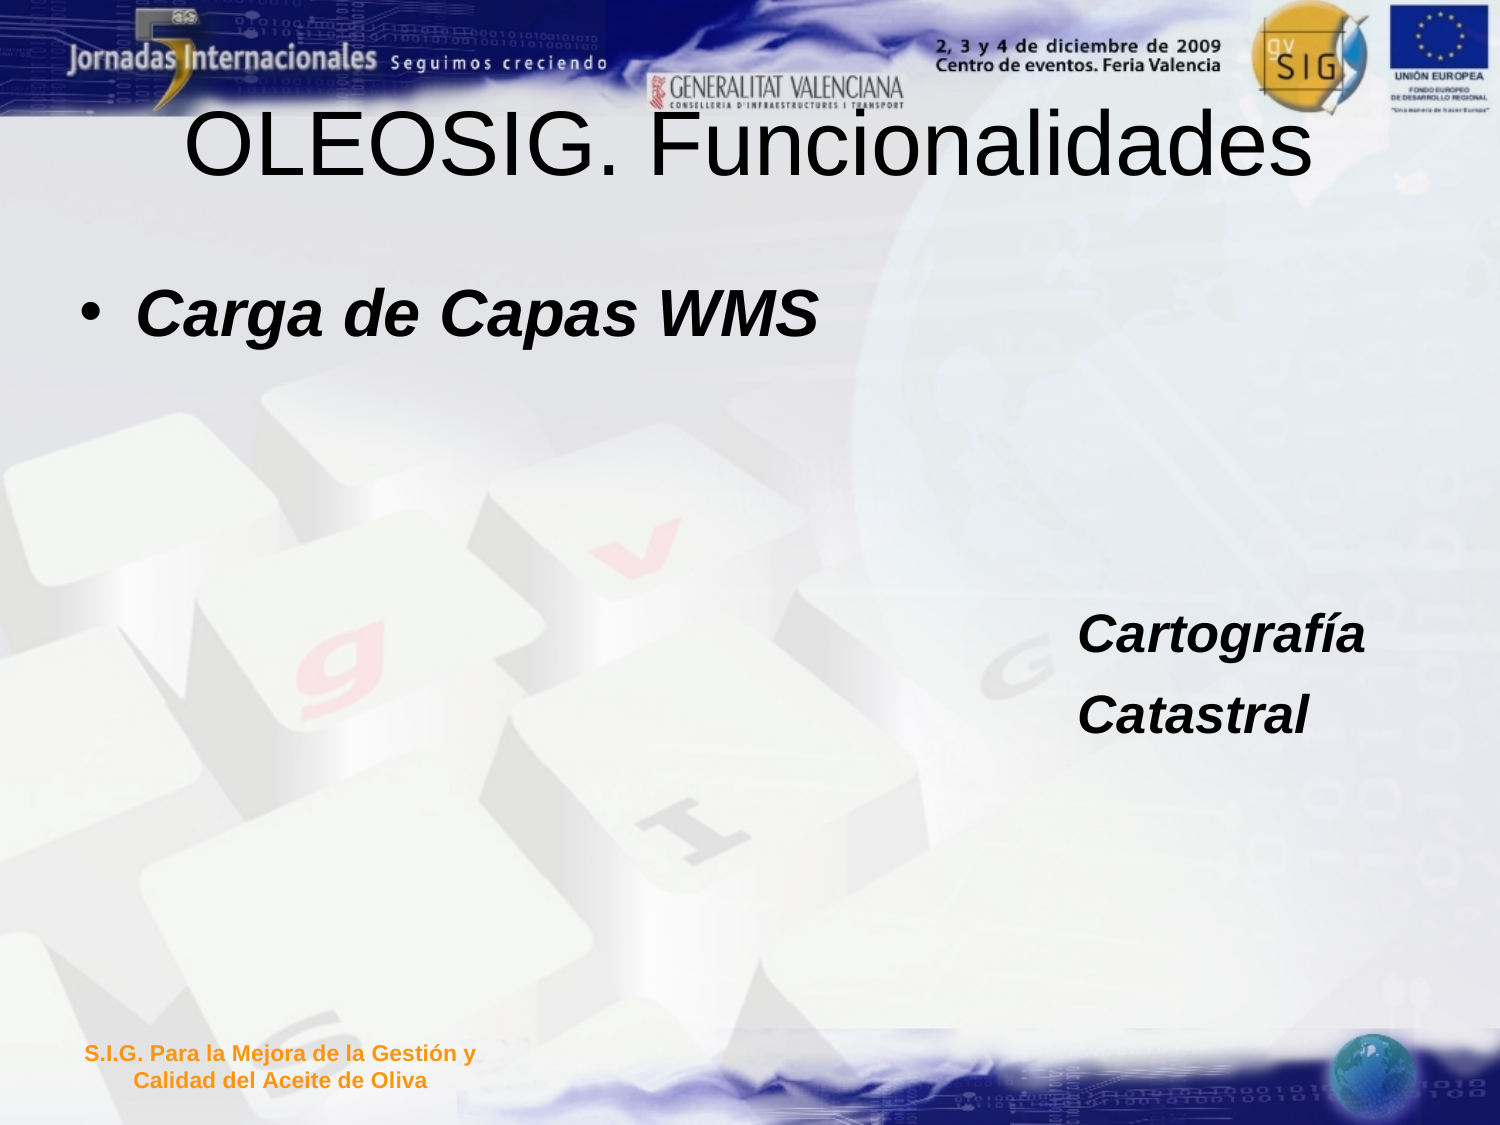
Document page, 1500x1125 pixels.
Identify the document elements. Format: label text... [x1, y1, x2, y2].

picture [0, 0, 1500, 1125]
text_box Cartografía Catastral [1062, 590, 1500, 1125]
title S.I.G. Para la Mejora de la Gestión y Calidad del Aceite de Oliva [59, 1003, 502, 1125]
list Carga de Capas WMS [64, 262, 1426, 918]
title OLEOSIG. Funcionalidades [75, 45, 1426, 233]
